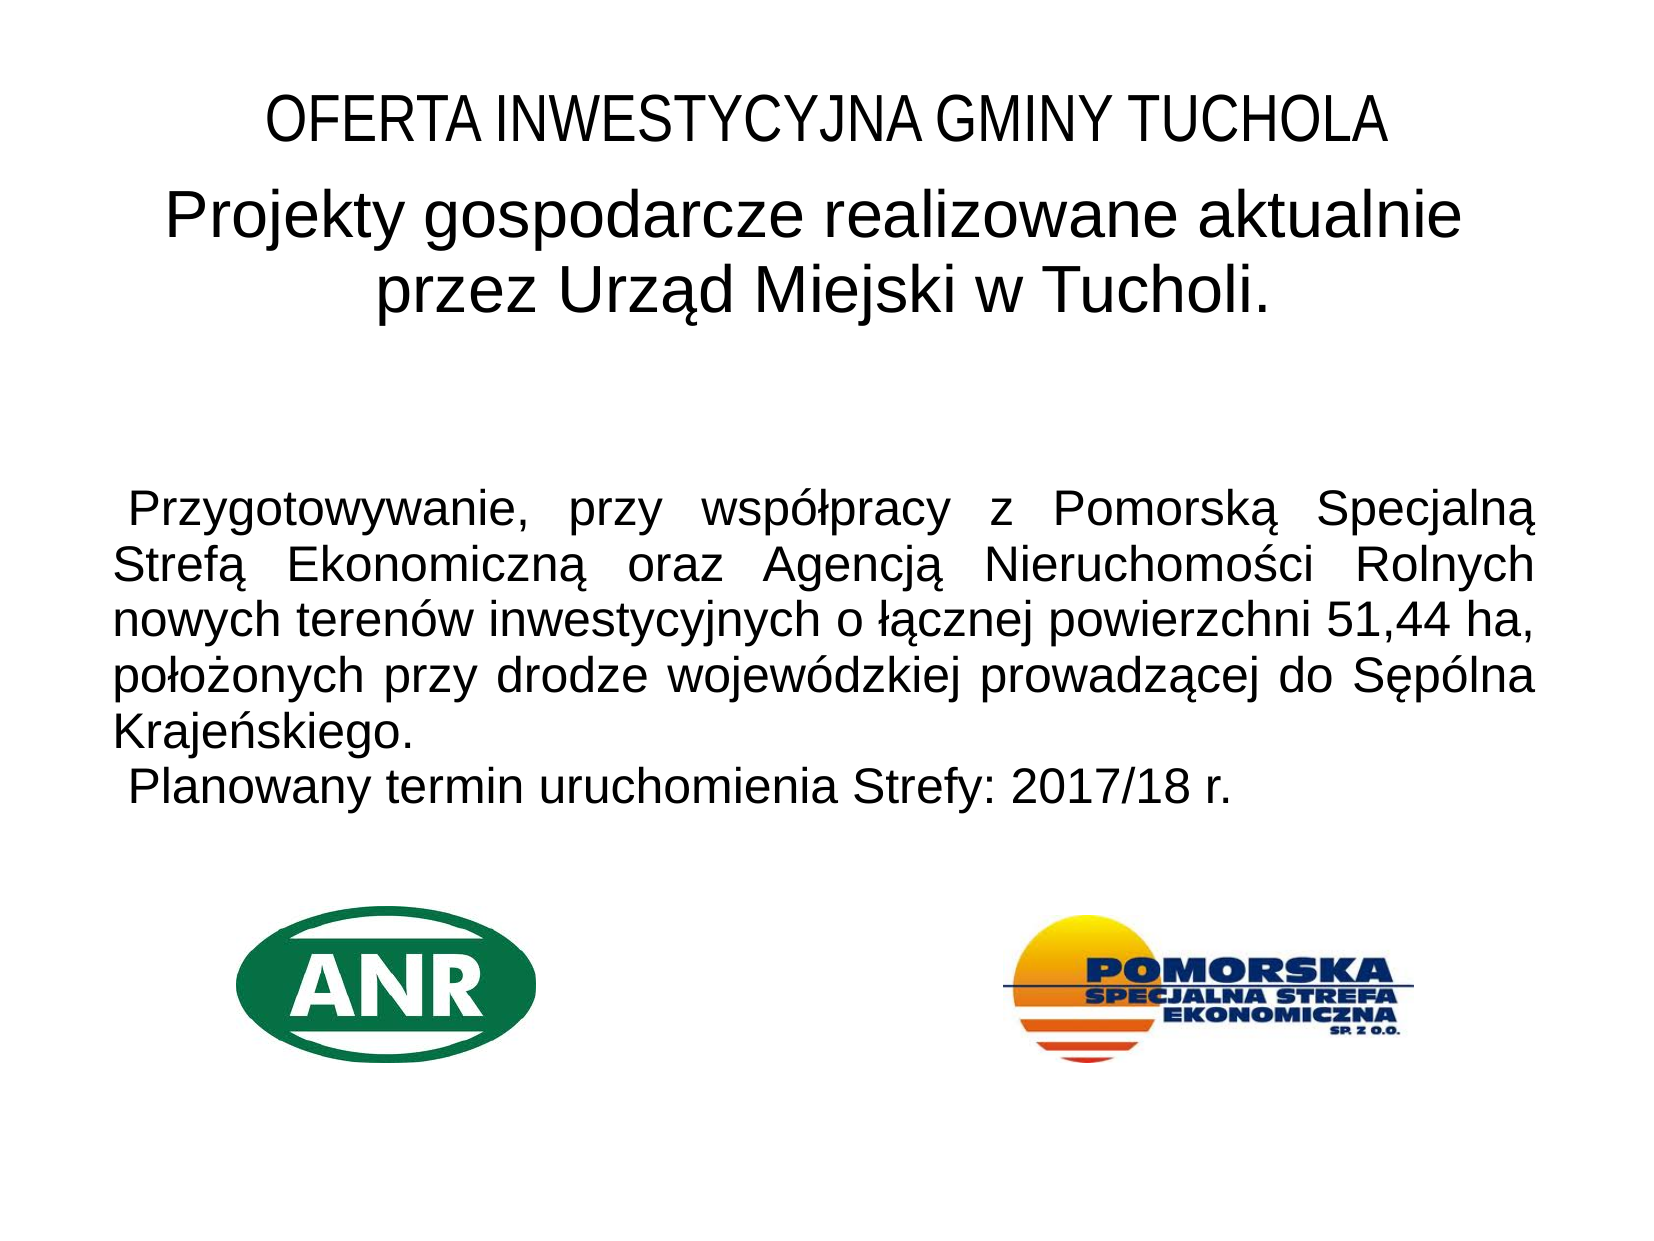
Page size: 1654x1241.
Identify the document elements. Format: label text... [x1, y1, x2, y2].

picture [1003, 915, 1414, 1063]
text_box Projekty gospodarcze realizowane aktualnie przez Urząd Miejski w Tucholi. [59, 177, 1571, 378]
subtitle Przygotowywanie, przy współpracy z Pomorską Specjalną Strefą Ekonomiczną oraz Agencją Nieruchomości Rolnych nowych terenów inwestycyjnych o łącznej powierzchni 51,44 ha, położonych przy drodze wojewódzkiej prowadzącej do Sępólna Krajeńskiego. Planowany termin uruchomienia Strefy: 2017/18 r. [112, 383, 1536, 911]
picture [236, 906, 536, 1063]
title OFERTA INWESTYCYJNA GMINY TUCHOLA [83, 56, 1572, 178]
